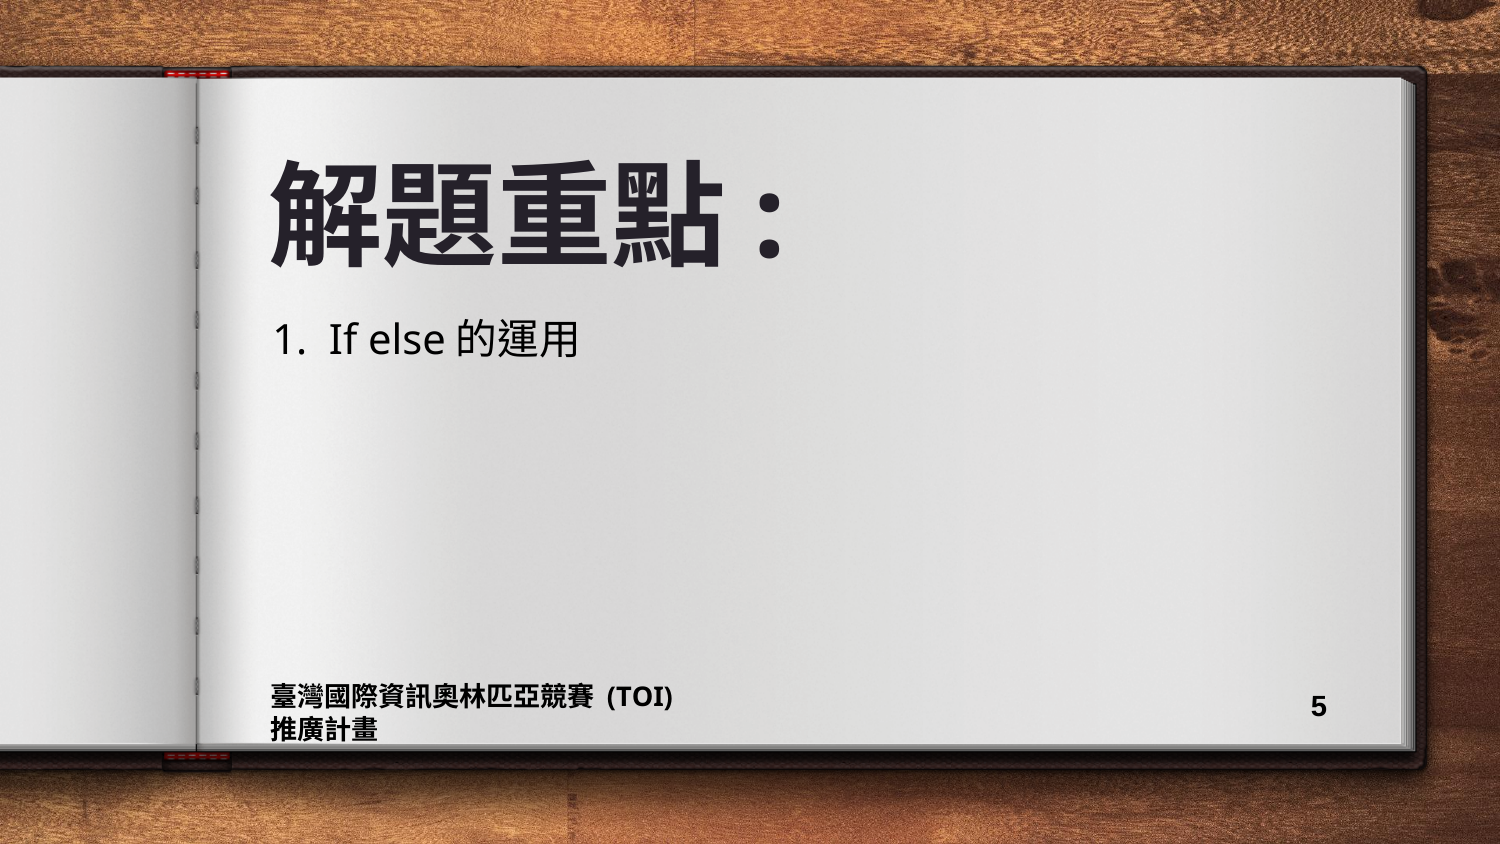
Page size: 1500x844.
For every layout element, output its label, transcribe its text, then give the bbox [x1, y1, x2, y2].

text_box 5 [1295, 672, 1386, 737]
text_box 解題重點: [253, 105, 784, 296]
text_box If else的運用 [257, 305, 1311, 372]
